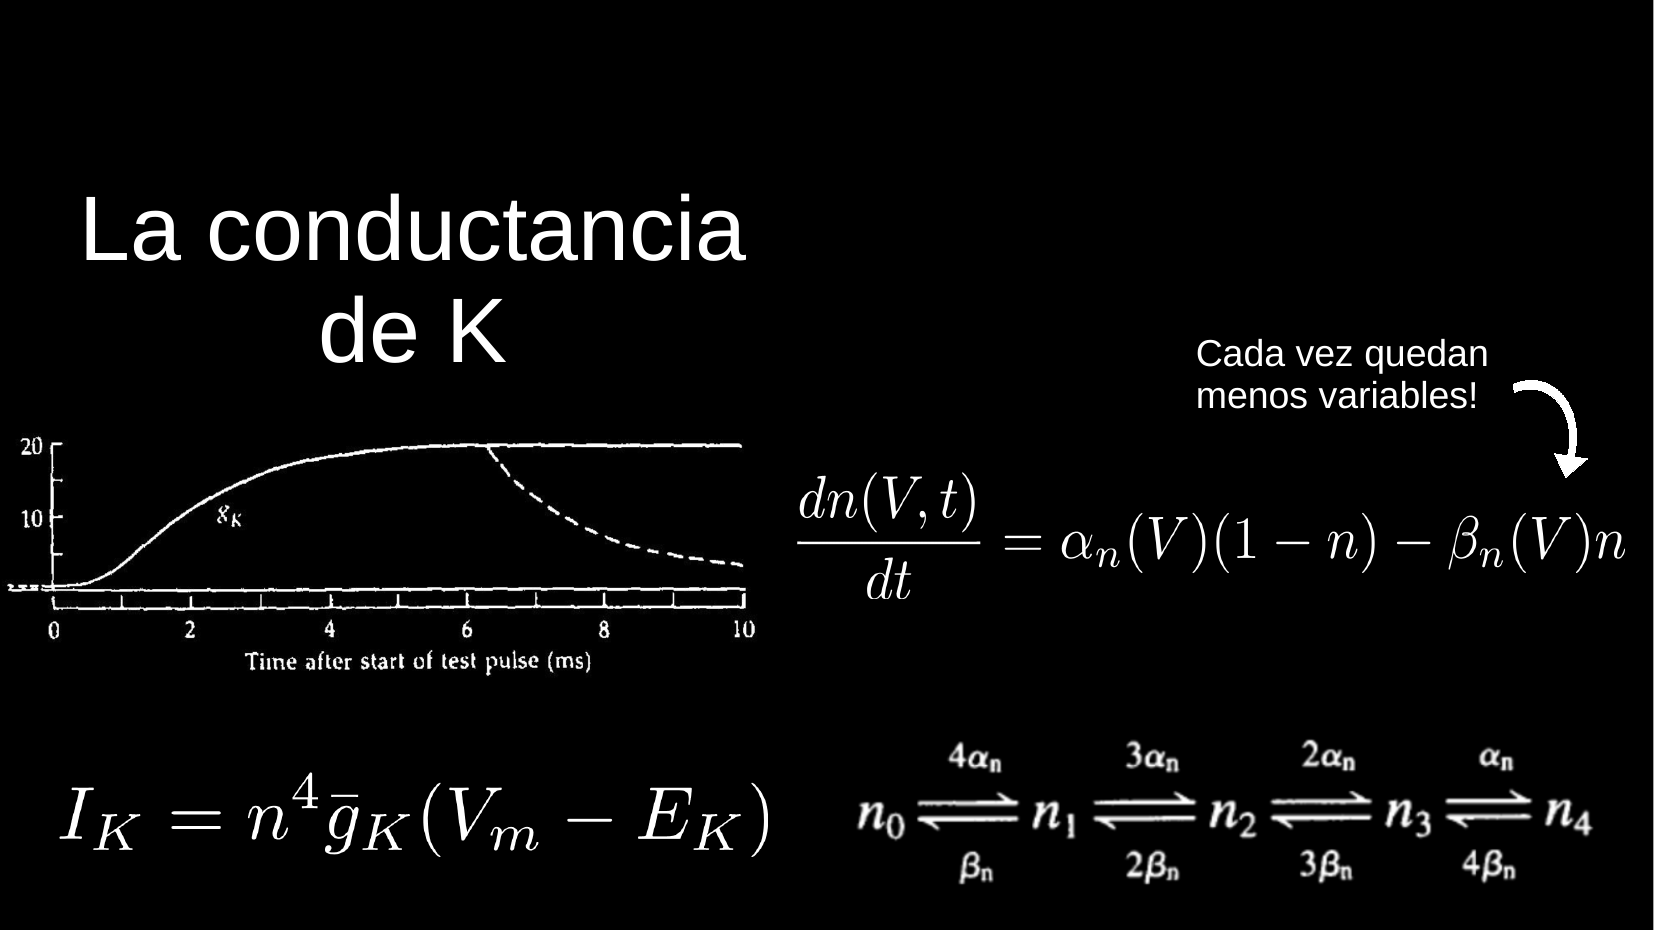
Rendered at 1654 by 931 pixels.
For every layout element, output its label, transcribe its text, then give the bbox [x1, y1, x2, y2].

picture [59, 772, 768, 857]
picture [797, 472, 1625, 599]
title La conductancia de K [29, 177, 798, 383]
picture [826, 708, 1625, 906]
text_box [1513, 380, 1588, 478]
text_box Cada vez quedan menos variables! [1181, 324, 1506, 443]
picture [0, 433, 768, 680]
